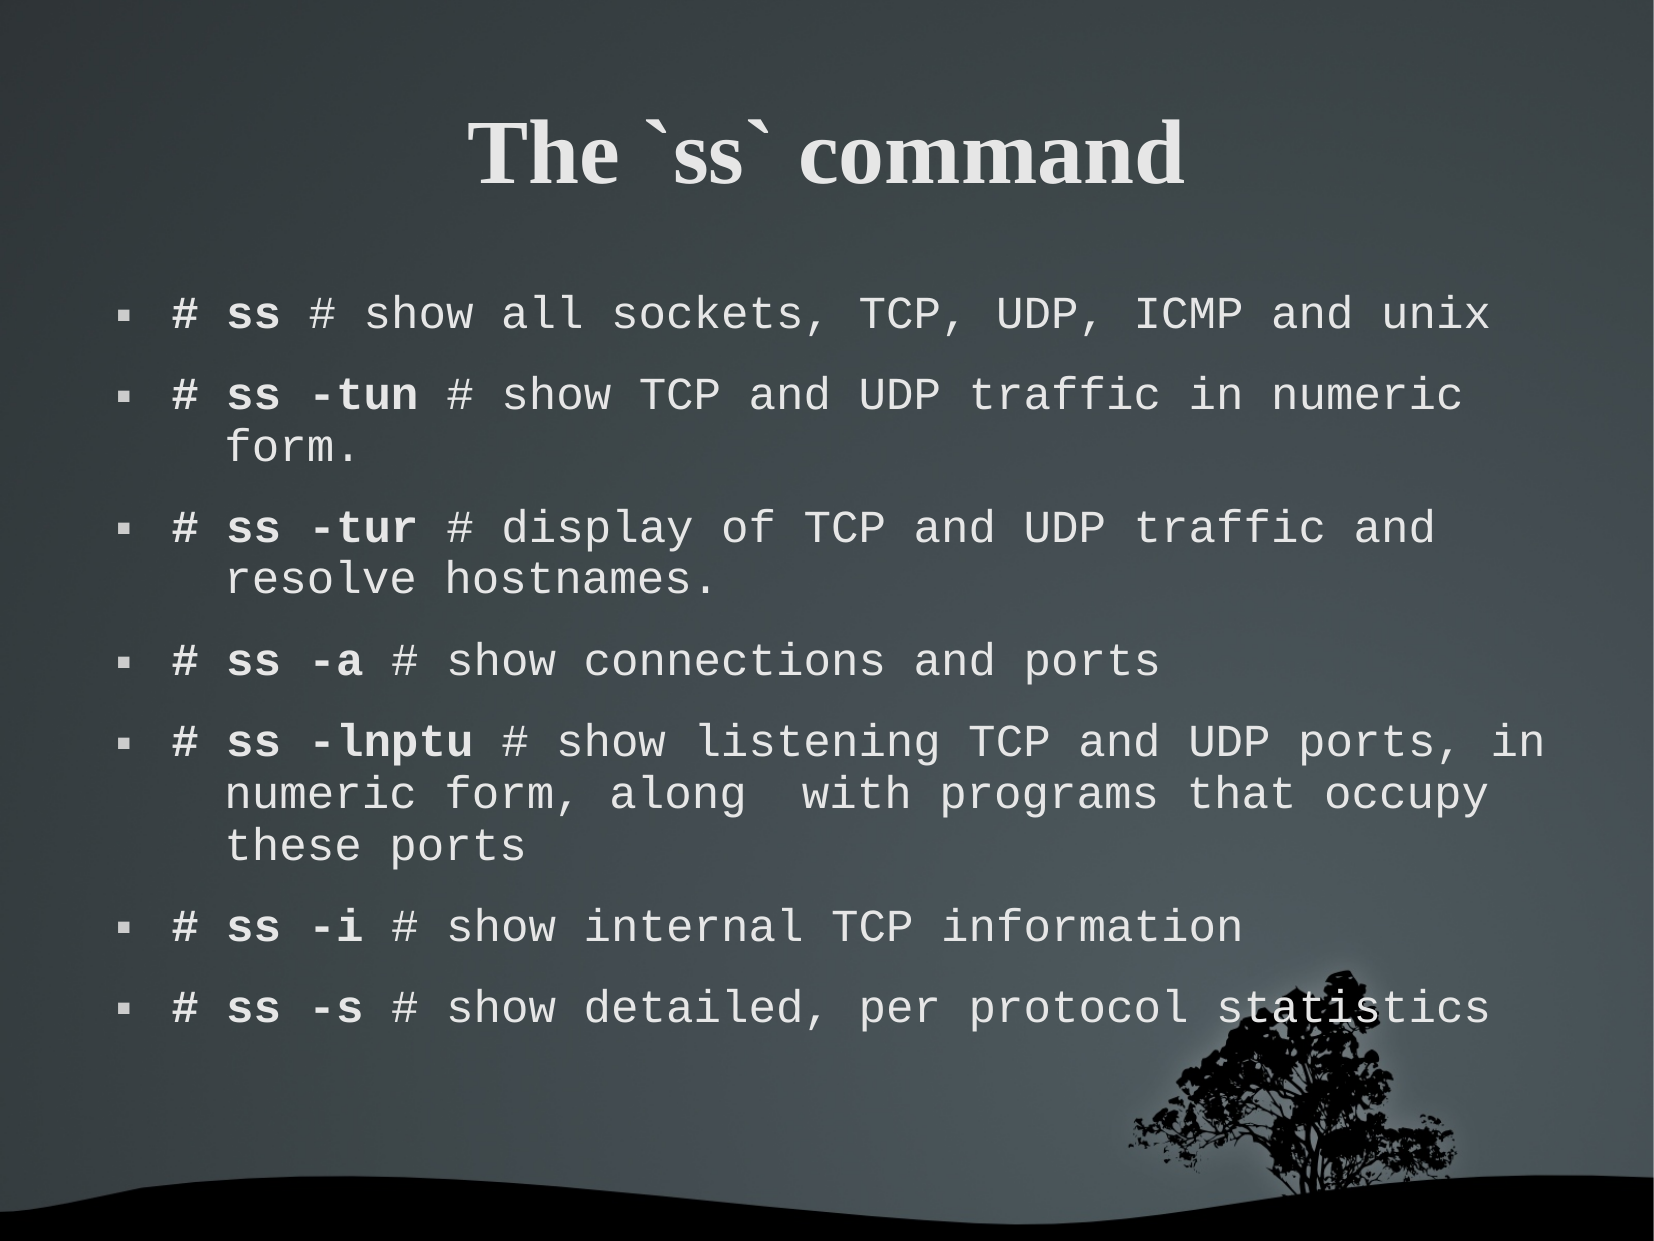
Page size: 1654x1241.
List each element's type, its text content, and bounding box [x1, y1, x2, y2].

title The `ss` command [82, 49, 1571, 257]
list # ss # show all sockets, TCP, UDP, ICMP and unix # ss -tun # show TCP and UDP traffic in numeric form. # ss -tur # display of TCP and UDP traffic and resolve hostnames. # ss -a # show connections and ports # ss -lnptu # show listening TCP and UDP ports, in numeric form, along with programs that occupy these ports # ss -i # show internal TCP information # ss -s # show detailed, per protocol statistics [82, 290, 1571, 1170]
picture [0, 0, 1654, 1241]
